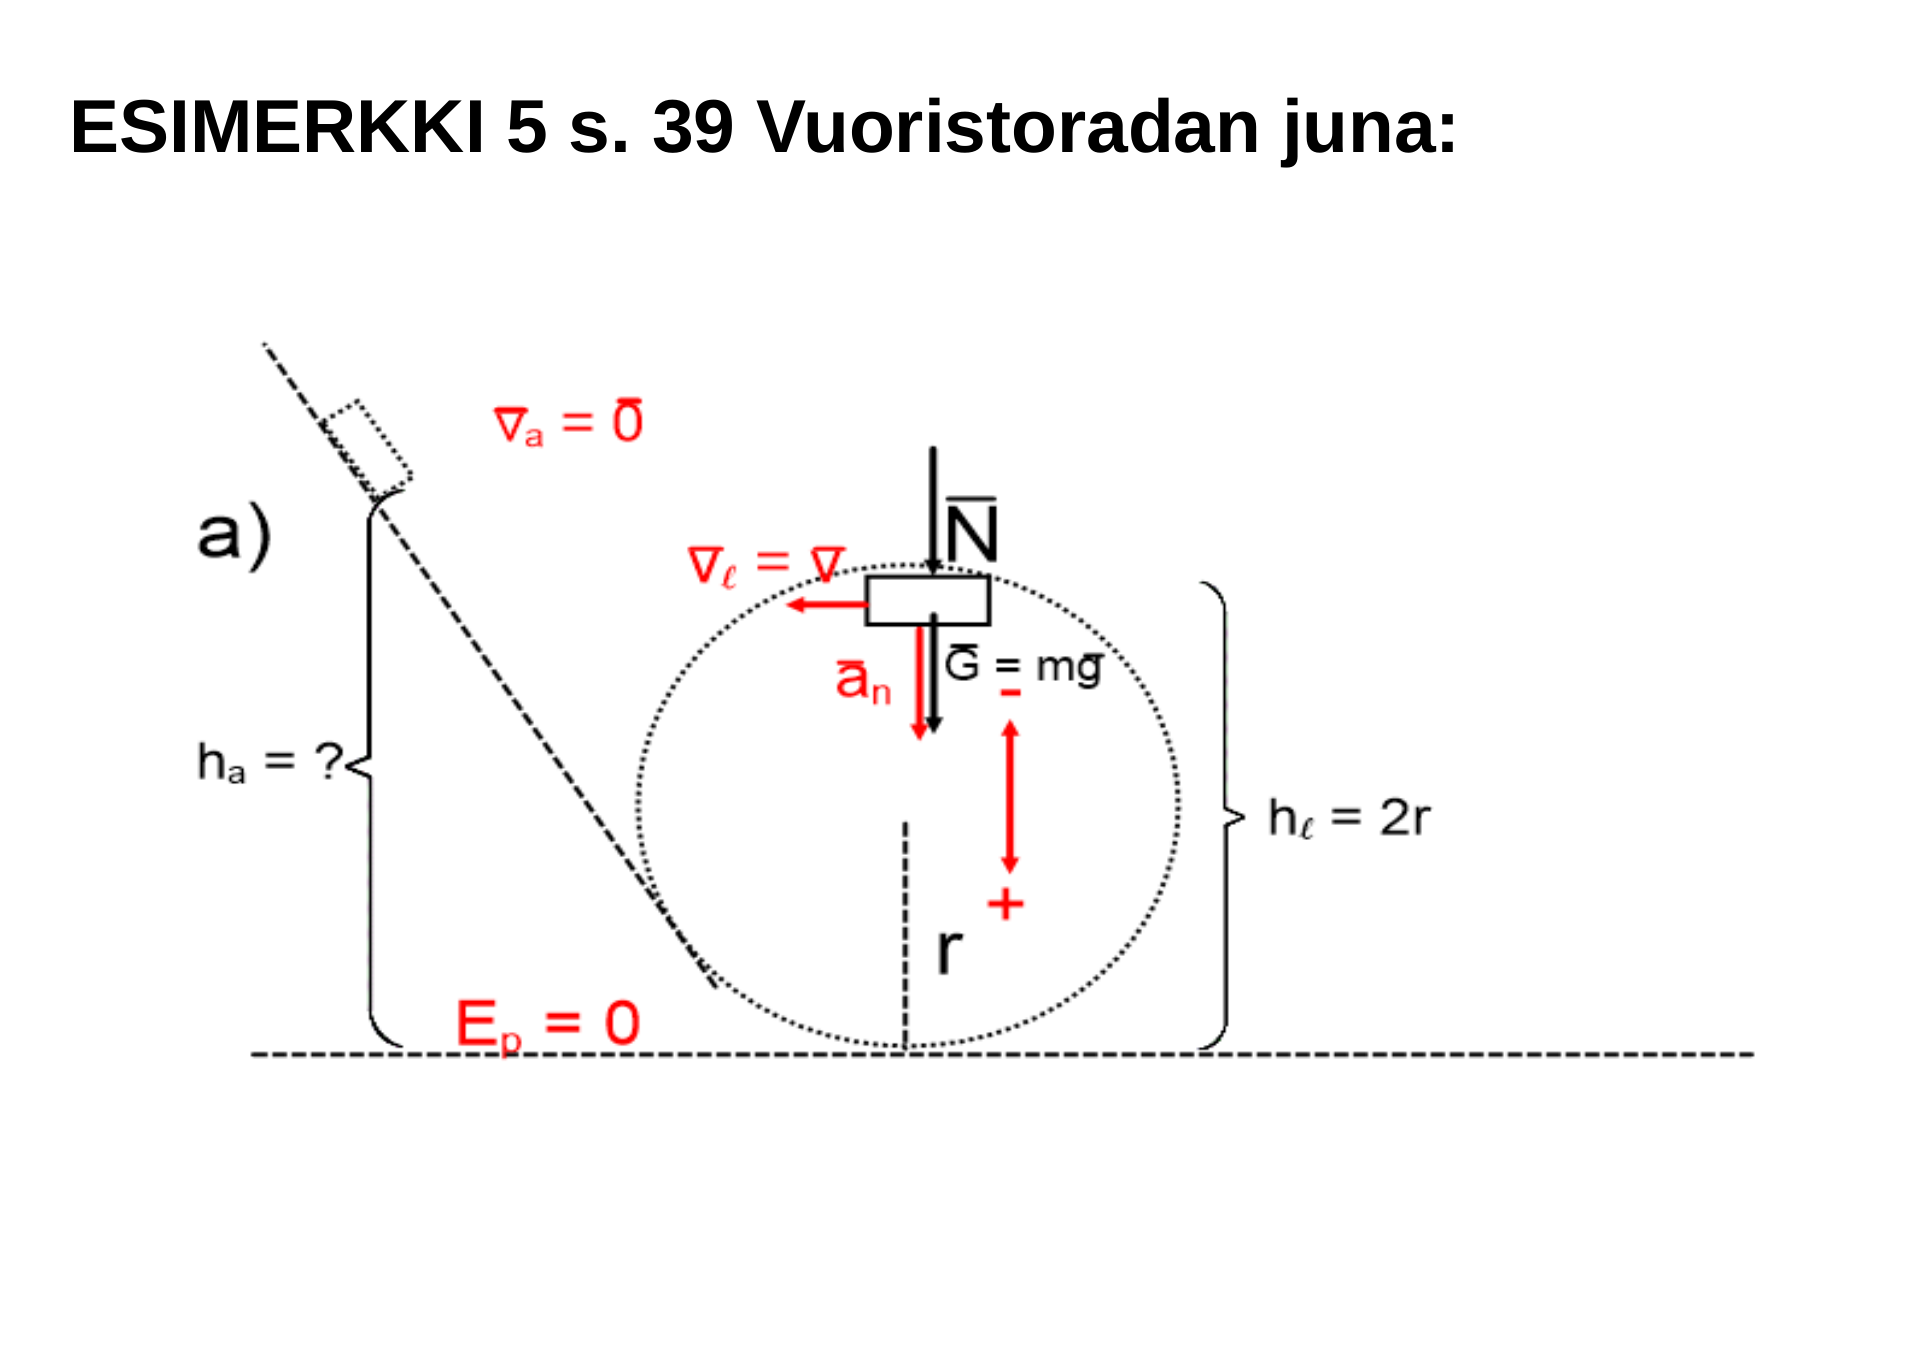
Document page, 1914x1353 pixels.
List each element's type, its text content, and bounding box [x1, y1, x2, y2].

picture [131, 296, 1791, 1144]
text_box ESIMERKKI 5 s. 39 Vuoristoradan juna: [54, 77, 1900, 277]
